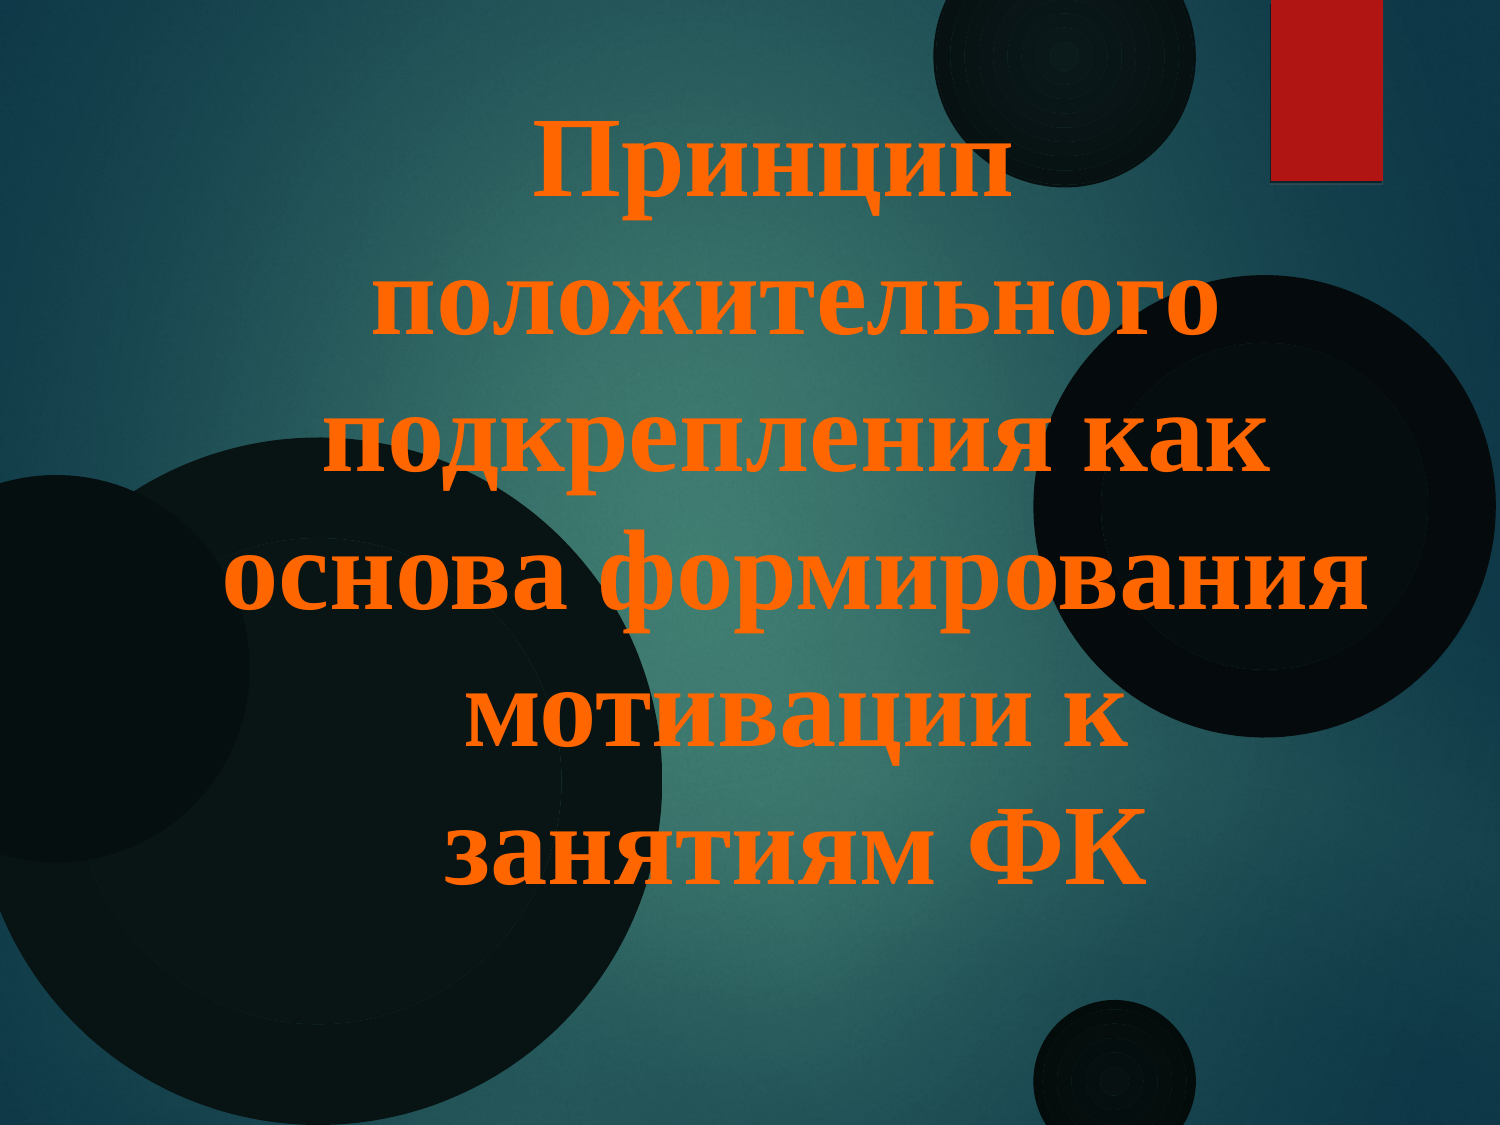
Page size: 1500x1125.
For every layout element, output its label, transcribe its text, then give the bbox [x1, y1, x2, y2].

text_box Принцип положительного подкрепления как основа формирования мотивации к занятиям ФК [148, 75, 1400, 1050]
